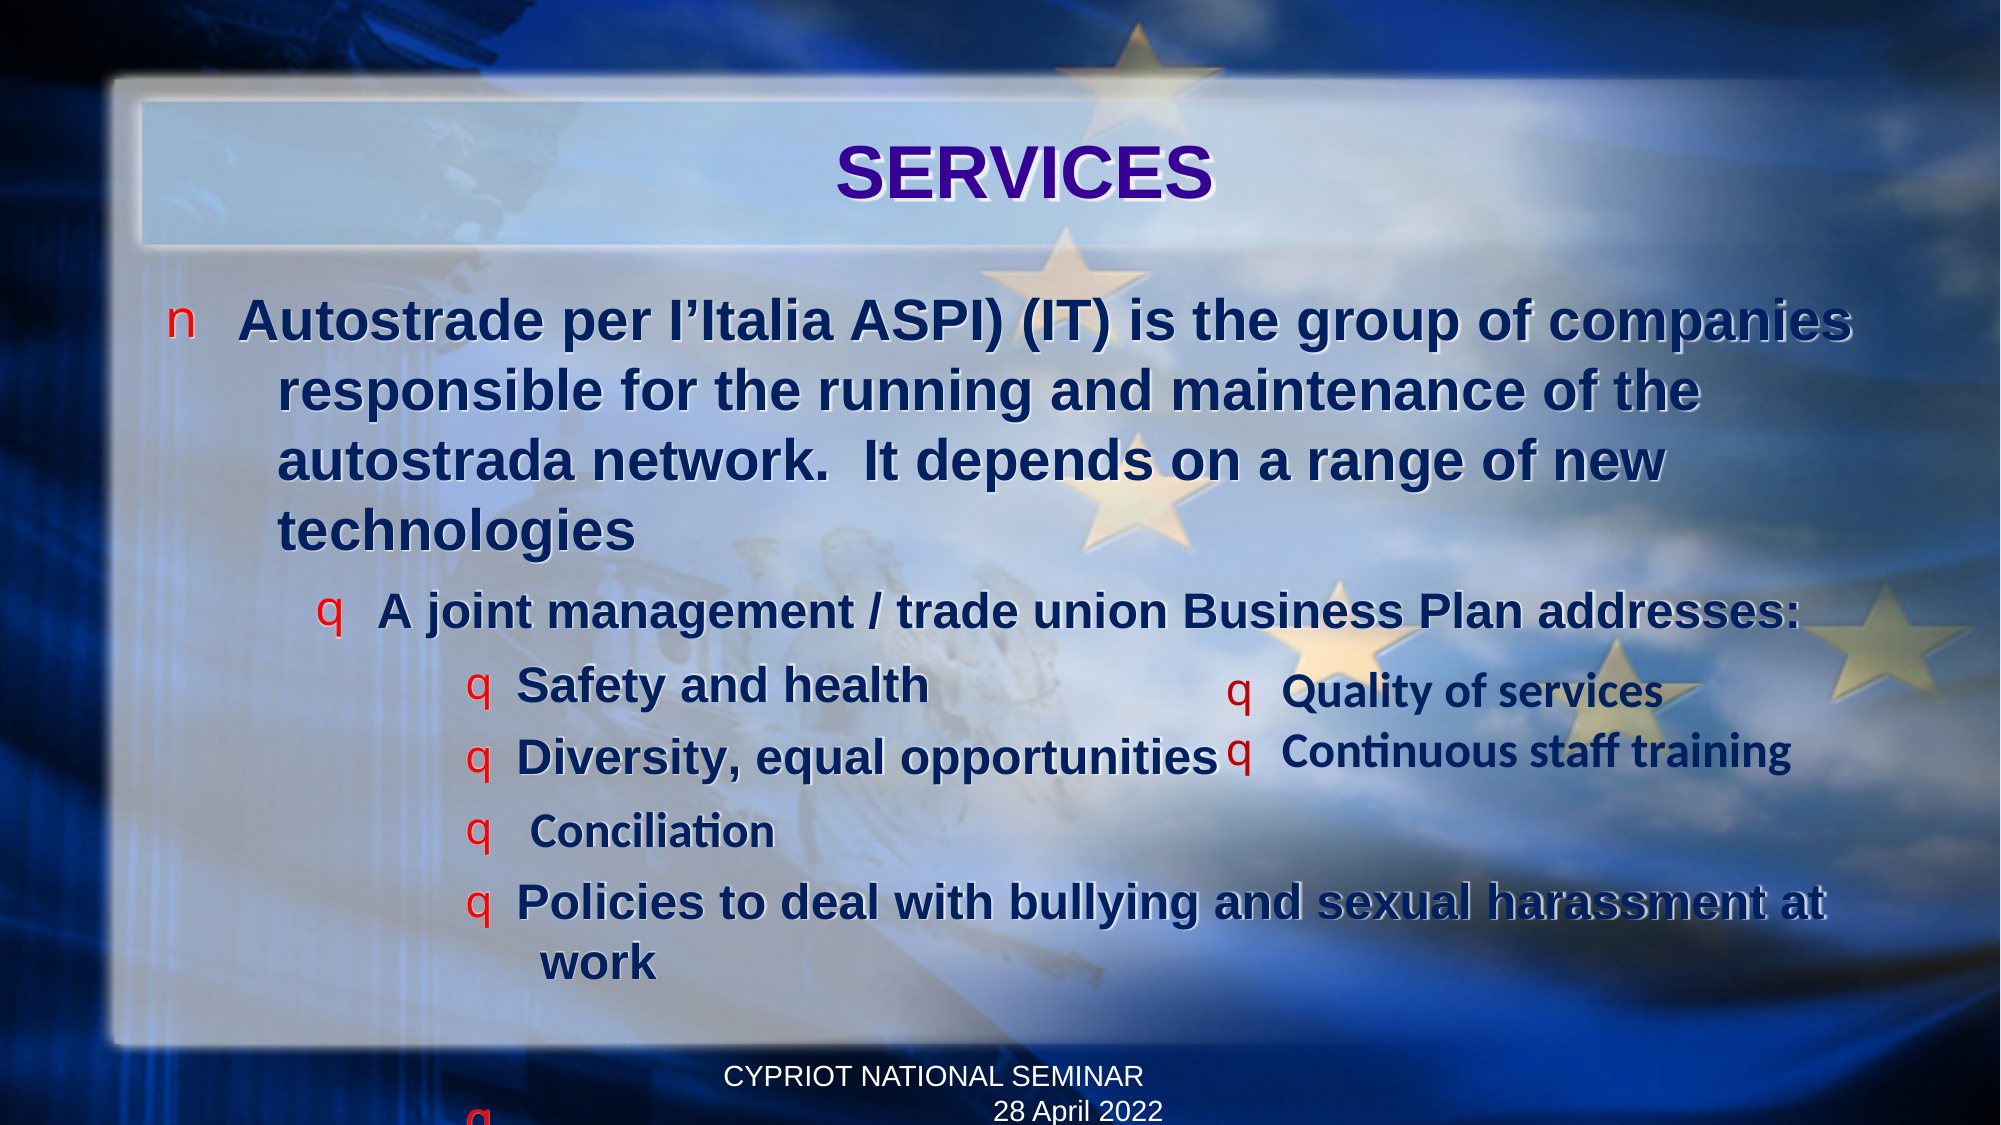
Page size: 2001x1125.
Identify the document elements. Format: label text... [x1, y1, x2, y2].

text_box Quality of services Continuous staff training [1210, 650, 1850, 847]
title SERVICES [150, 87, 1900, 251]
text_box CYPRIOT NATIONAL SEMINAR 28 April 2022 [708, 1050, 1342, 1125]
list Autostrade per I’Italia ASPI) (IT) is the group of companies responsible for the running and maintenance of the autostrada network. It depends on a range of new technologies A joint management / trade union Business Plan addresses: Safety and health Diversity, equal opportunities Conciliation Policies to deal with bullying and sexual harassment at work [150, 275, 1900, 1026]
